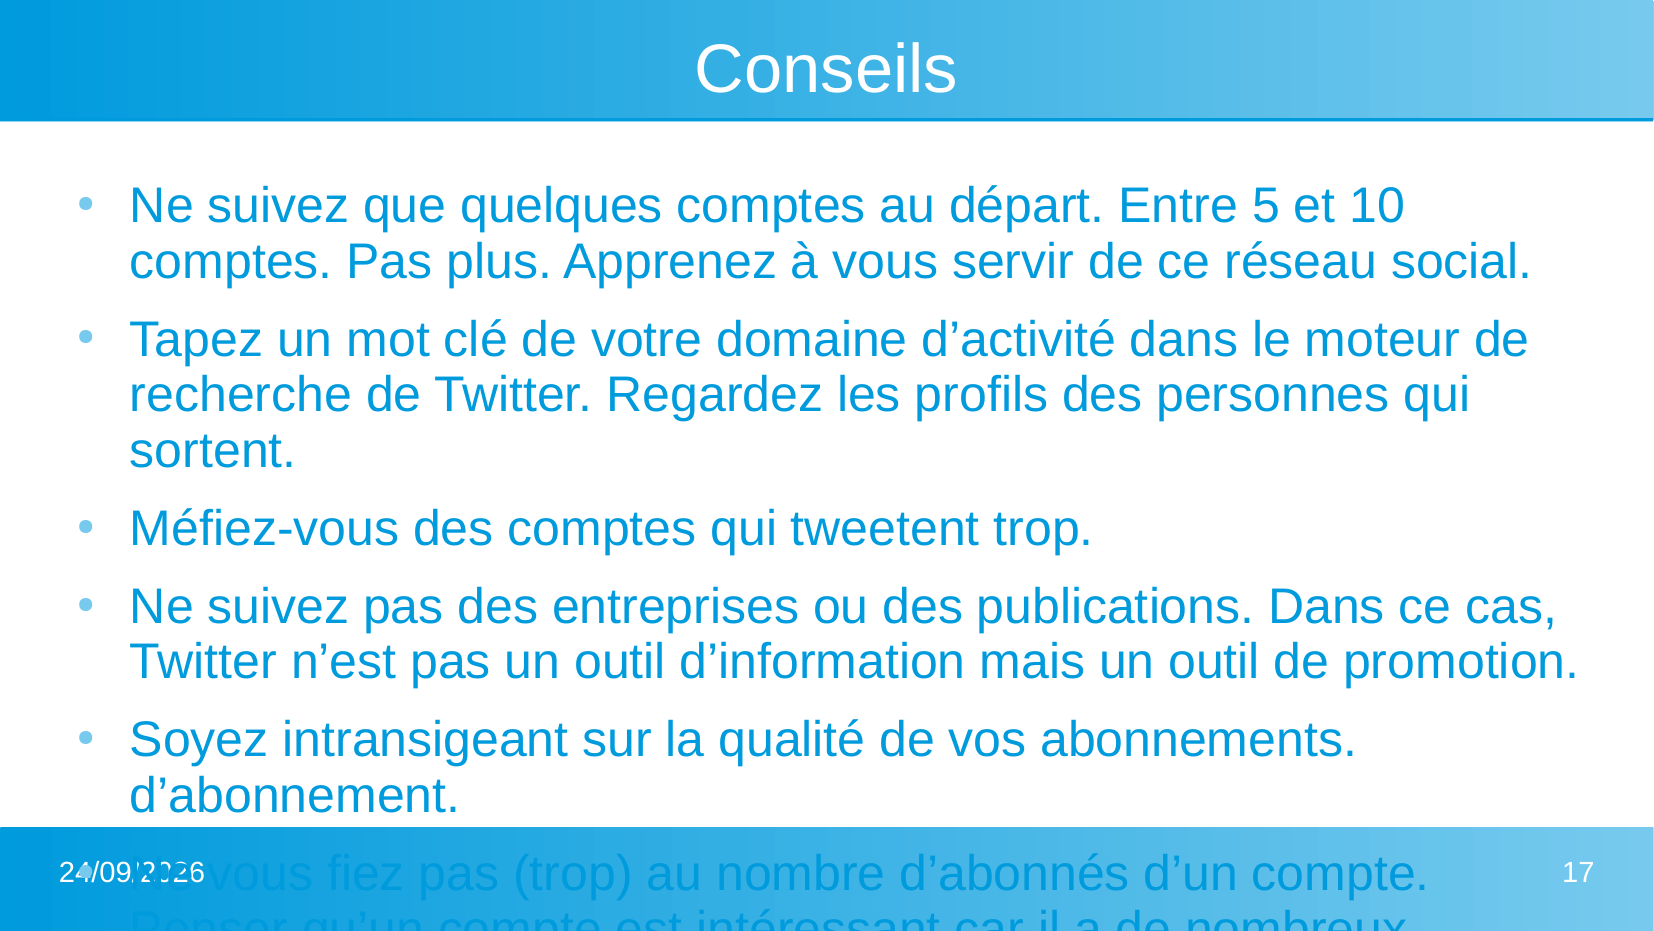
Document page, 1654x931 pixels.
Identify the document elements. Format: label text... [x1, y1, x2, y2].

title Conseils [59, 29, 1595, 108]
list Ne suivez que quelques comptes au départ. Entre 5 et 10 comptes. Pas plus. Apprenez à vous servir de ce réseau social. Tapez un mot clé de votre domaine d’activité dans le moteur de recherche de Twitter. Regardez les profils des personnes qui sortent. Méfiez-vous des comptes qui tweetent trop. Ne suivez pas des entreprises ou des publications. Dans ce cas, Twitter n’est pas un outil d’information mais un outil de promotion. Soyez intransigeant sur la qualité de vos abonnements. d’abonnement. Ne vous fiez pas (trop) au nombre d’abonnés d’un compte. Penser qu’un compte est intéressant car il a de nombreux abonnés est faux. Regarder son nombre d’abonnements est une bonne indication. 5 000 followers pour 6 000 abonnements, ce n’est pas la gloire. Vous avez plusieurs domaines d’intérêt à suivre ? Faites des listes. Les listes vous permettent de regrouper les comptes par intérêt. Si vous aimez la cuisine et le cinéma, cela peut être plus facile à lire en ayant deux fils séparés. [59, 177, 1595, 768]
